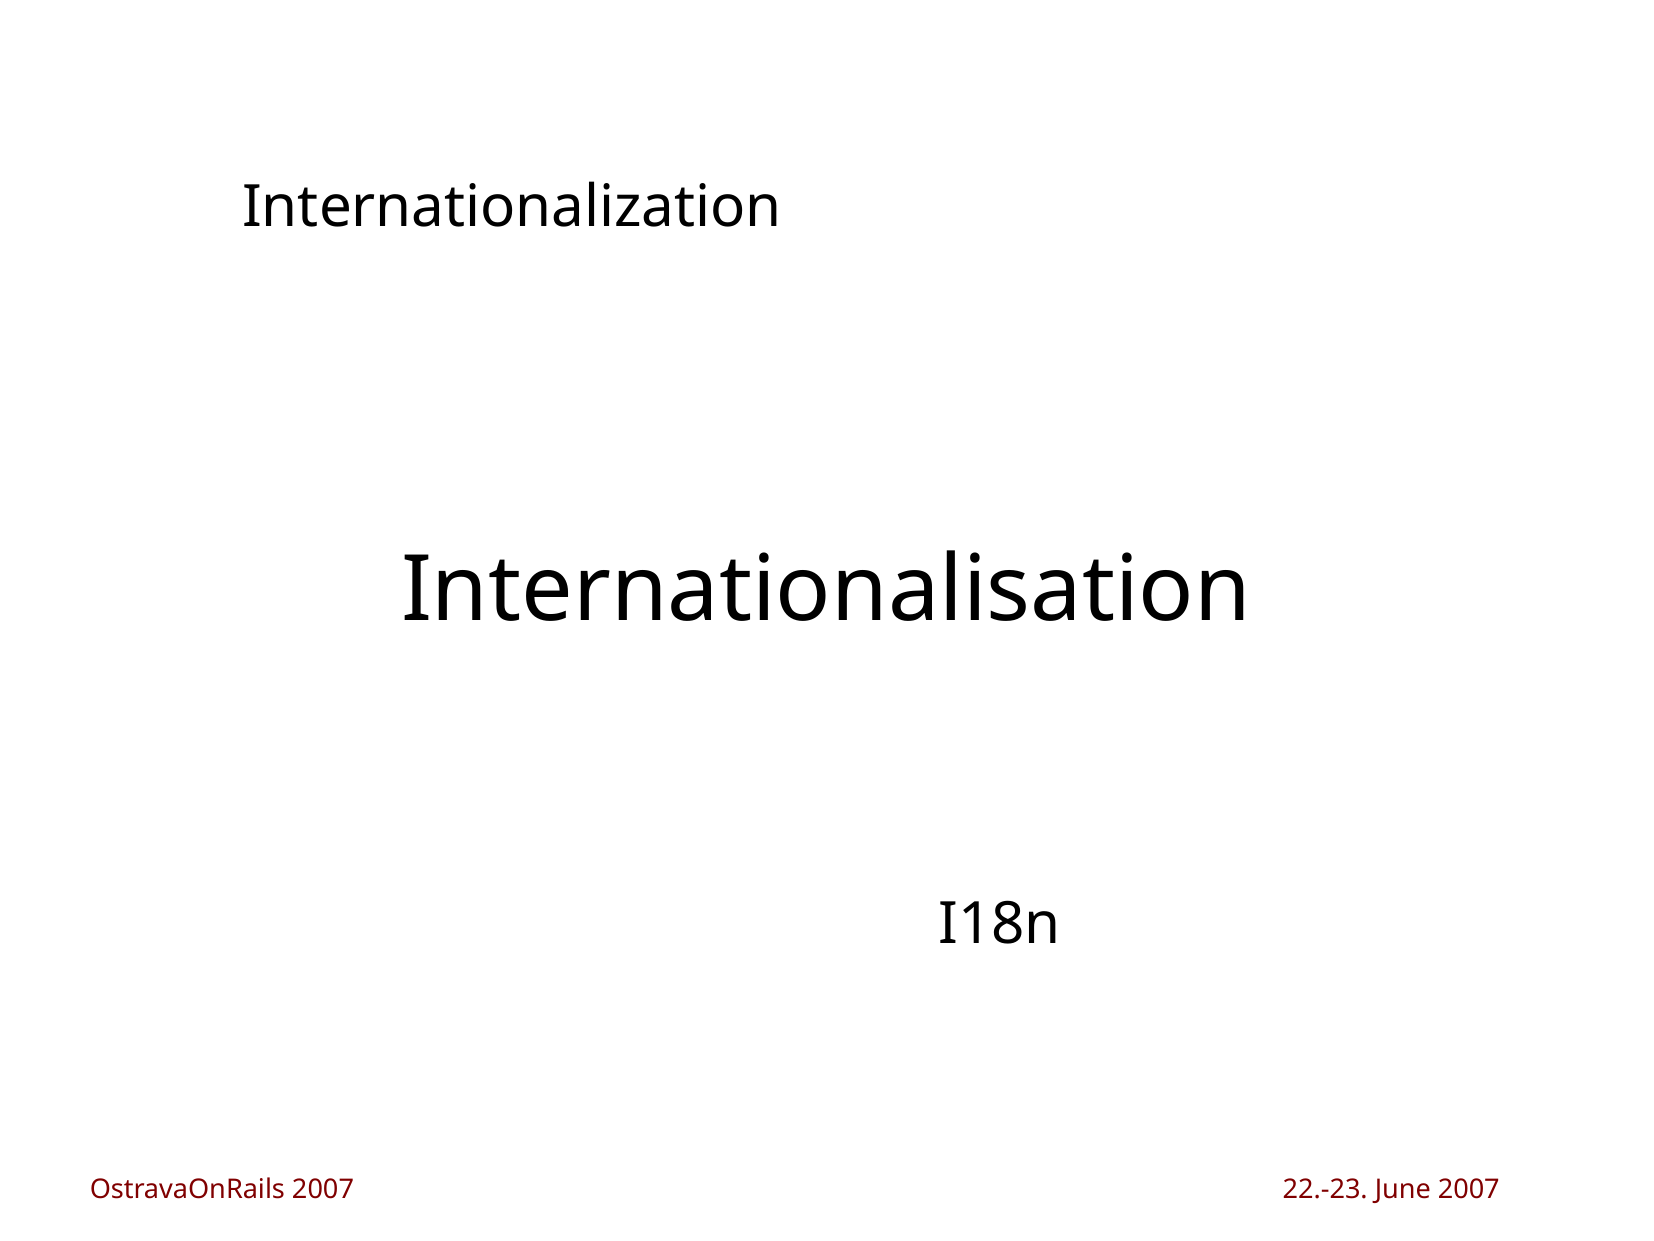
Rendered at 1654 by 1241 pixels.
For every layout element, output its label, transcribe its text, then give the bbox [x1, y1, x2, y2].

title Internationalization [199, 107, 826, 301]
title Internationalisation [82, 488, 1571, 681]
title I18n [686, 825, 1313, 1018]
